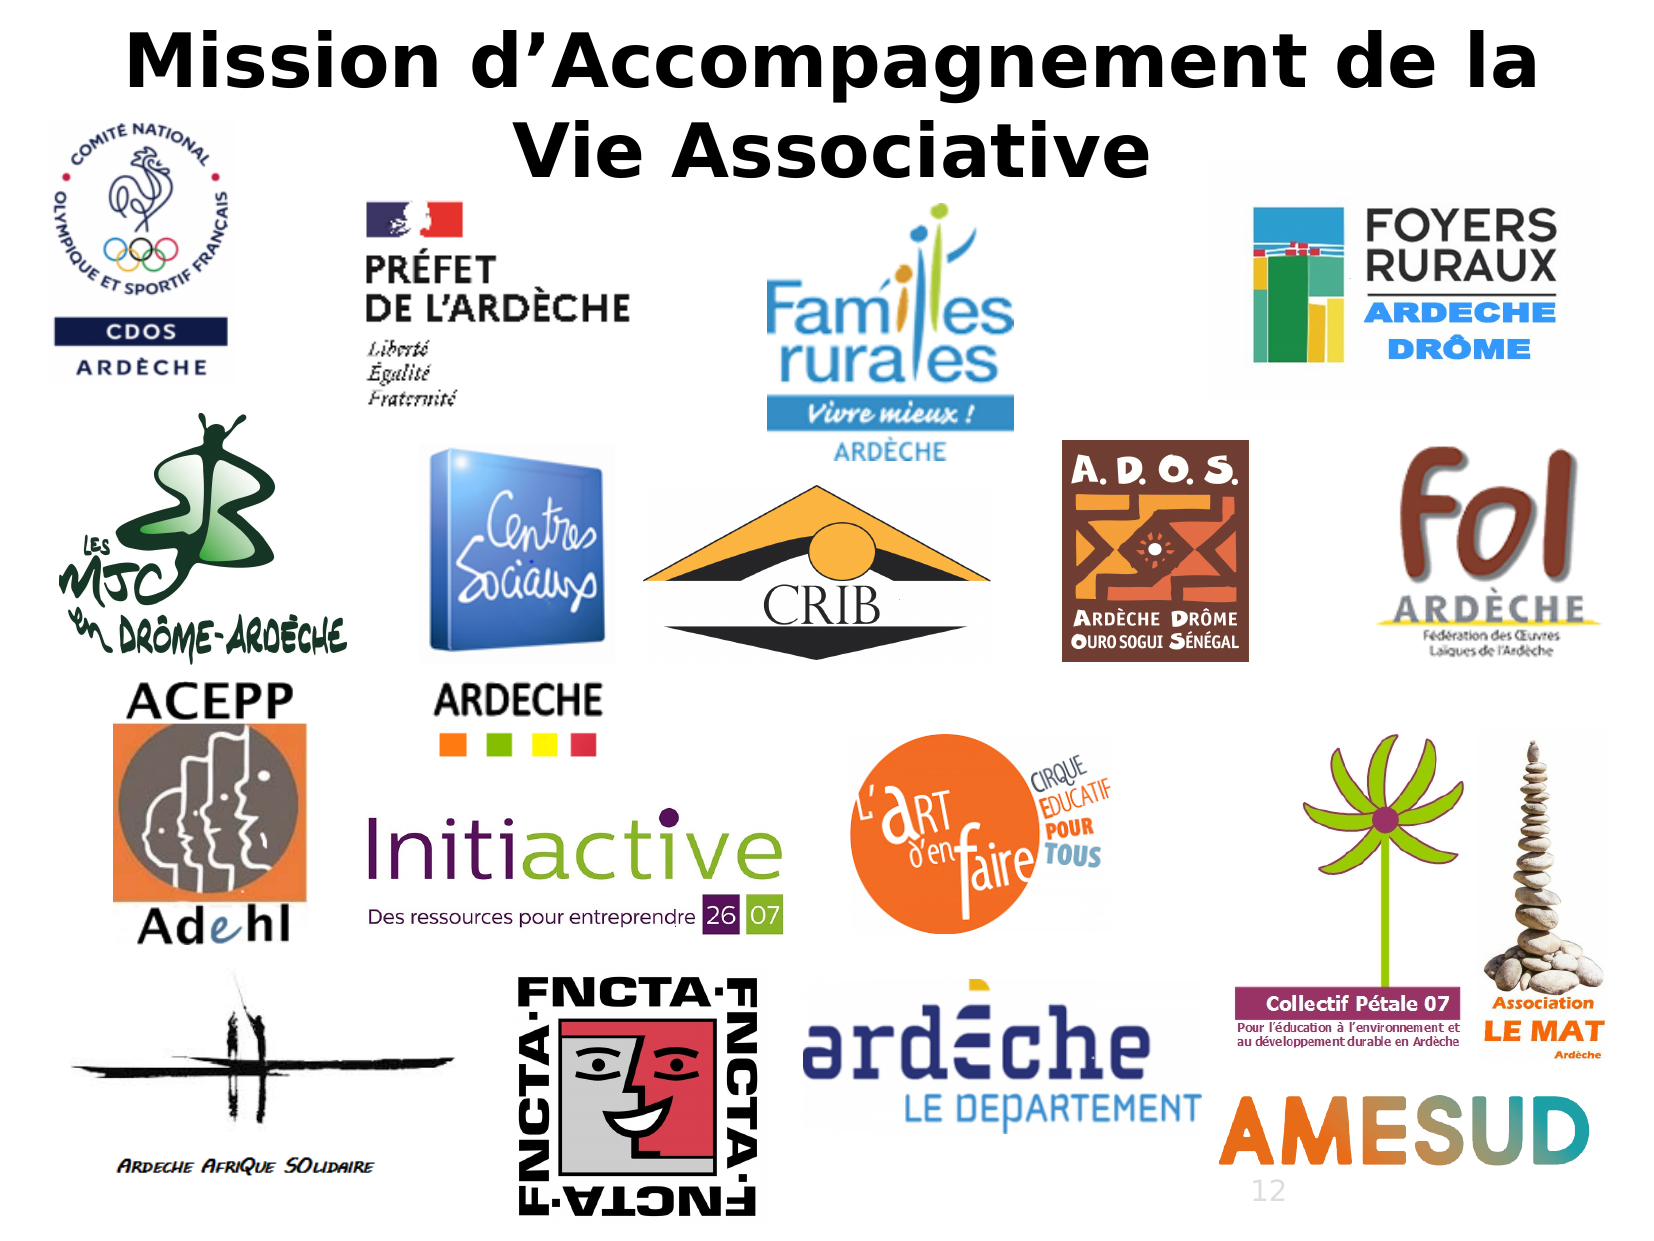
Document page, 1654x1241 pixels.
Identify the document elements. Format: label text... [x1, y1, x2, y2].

picture [1062, 441, 1249, 662]
picture [1220, 726, 1471, 1061]
picture [59, 413, 347, 665]
picture [507, 968, 768, 1226]
picture [413, 438, 615, 775]
picture [1476, 730, 1609, 1061]
picture [850, 734, 1111, 934]
picture [767, 203, 1014, 461]
picture [1216, 1092, 1593, 1170]
title Mission d’Accompagnement de la Vie Associative [106, 12, 1560, 189]
picture [354, 188, 648, 425]
picture [47, 118, 236, 386]
picture [359, 797, 792, 945]
picture [113, 681, 308, 945]
picture [70, 968, 458, 1228]
text_box [1250, 1172, 1636, 1241]
picture [641, 483, 993, 662]
picture [803, 979, 1202, 1134]
picture [1204, 159, 1598, 402]
picture [1346, 413, 1632, 695]
